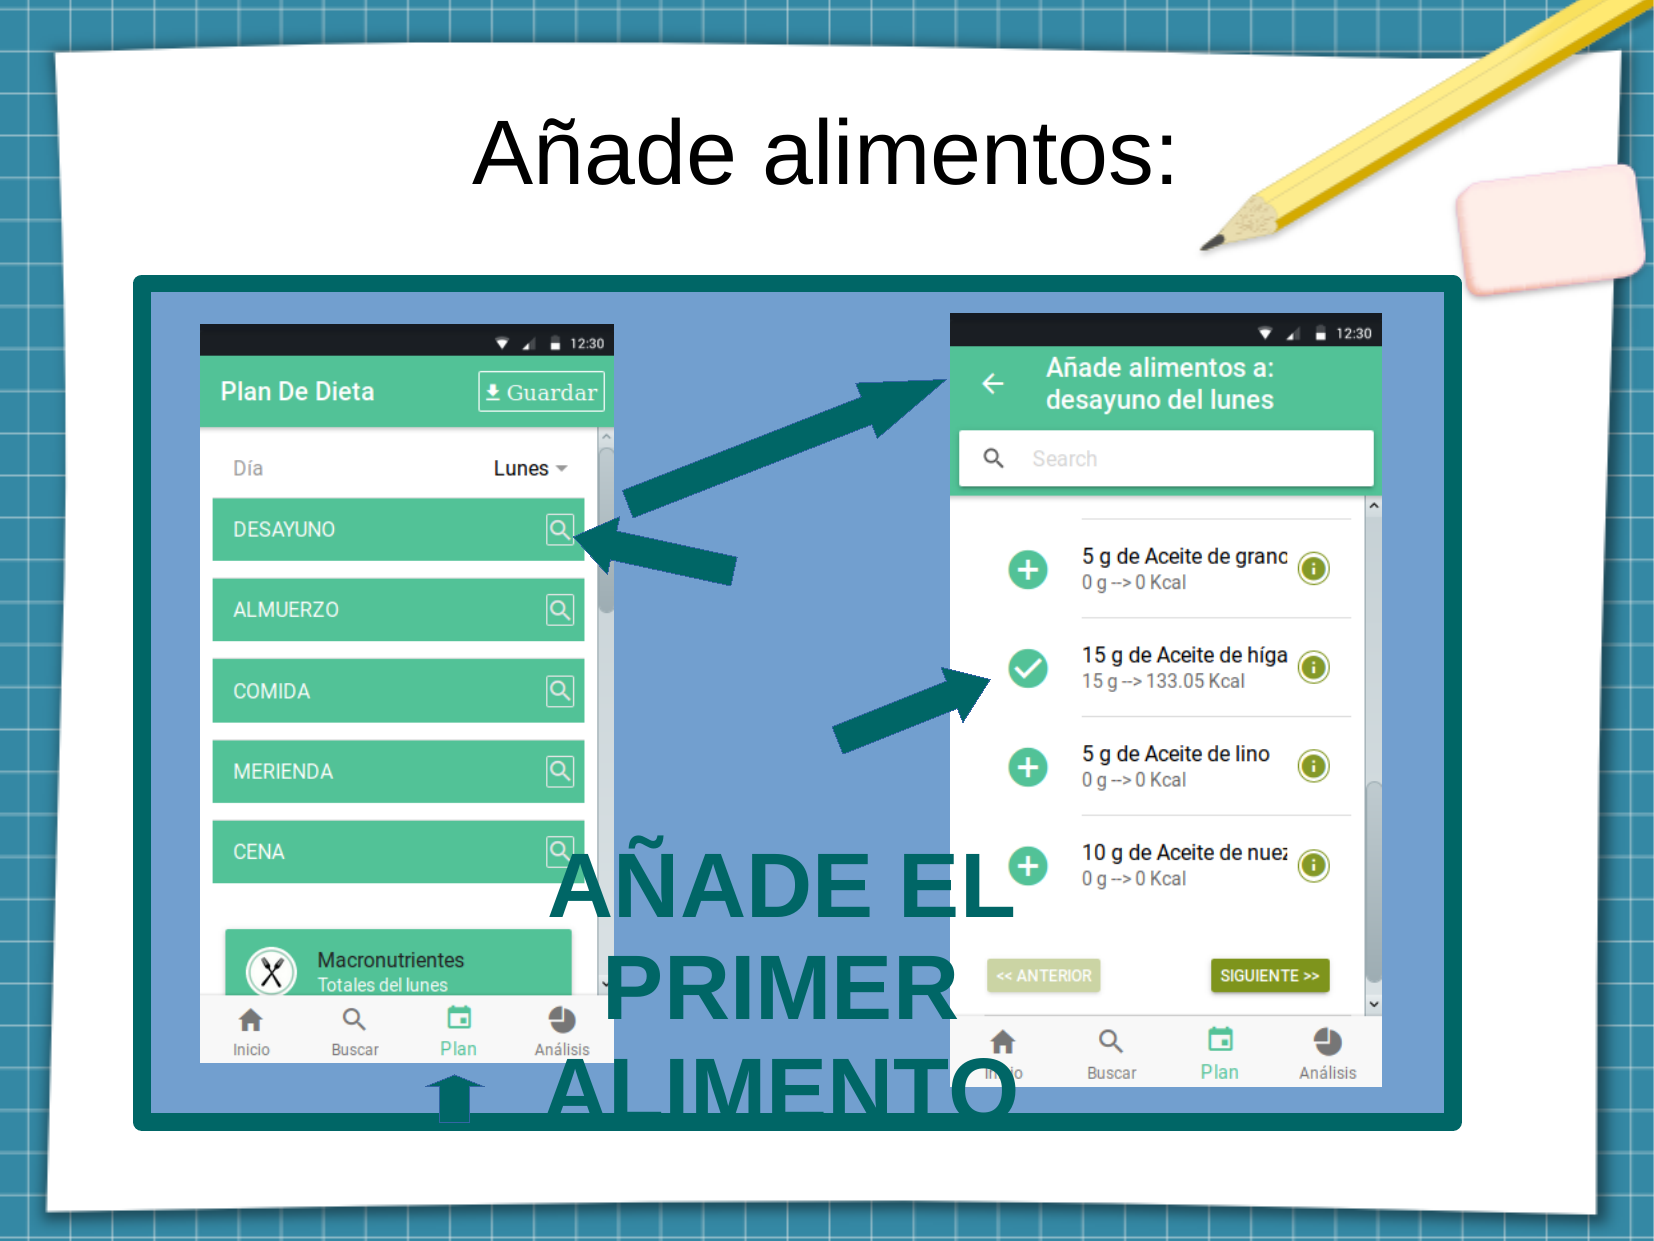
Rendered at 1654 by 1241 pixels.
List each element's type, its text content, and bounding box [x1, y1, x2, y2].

text_box [967, 1100, 1000, 1112]
text_box [141, 283, 1453, 1123]
picture [0, 0, 1654, 1241]
text_box AÑADE EL PRIMER ALIMENTO [452, 826, 1111, 1100]
title Añade alimentos: [82, 49, 1571, 257]
